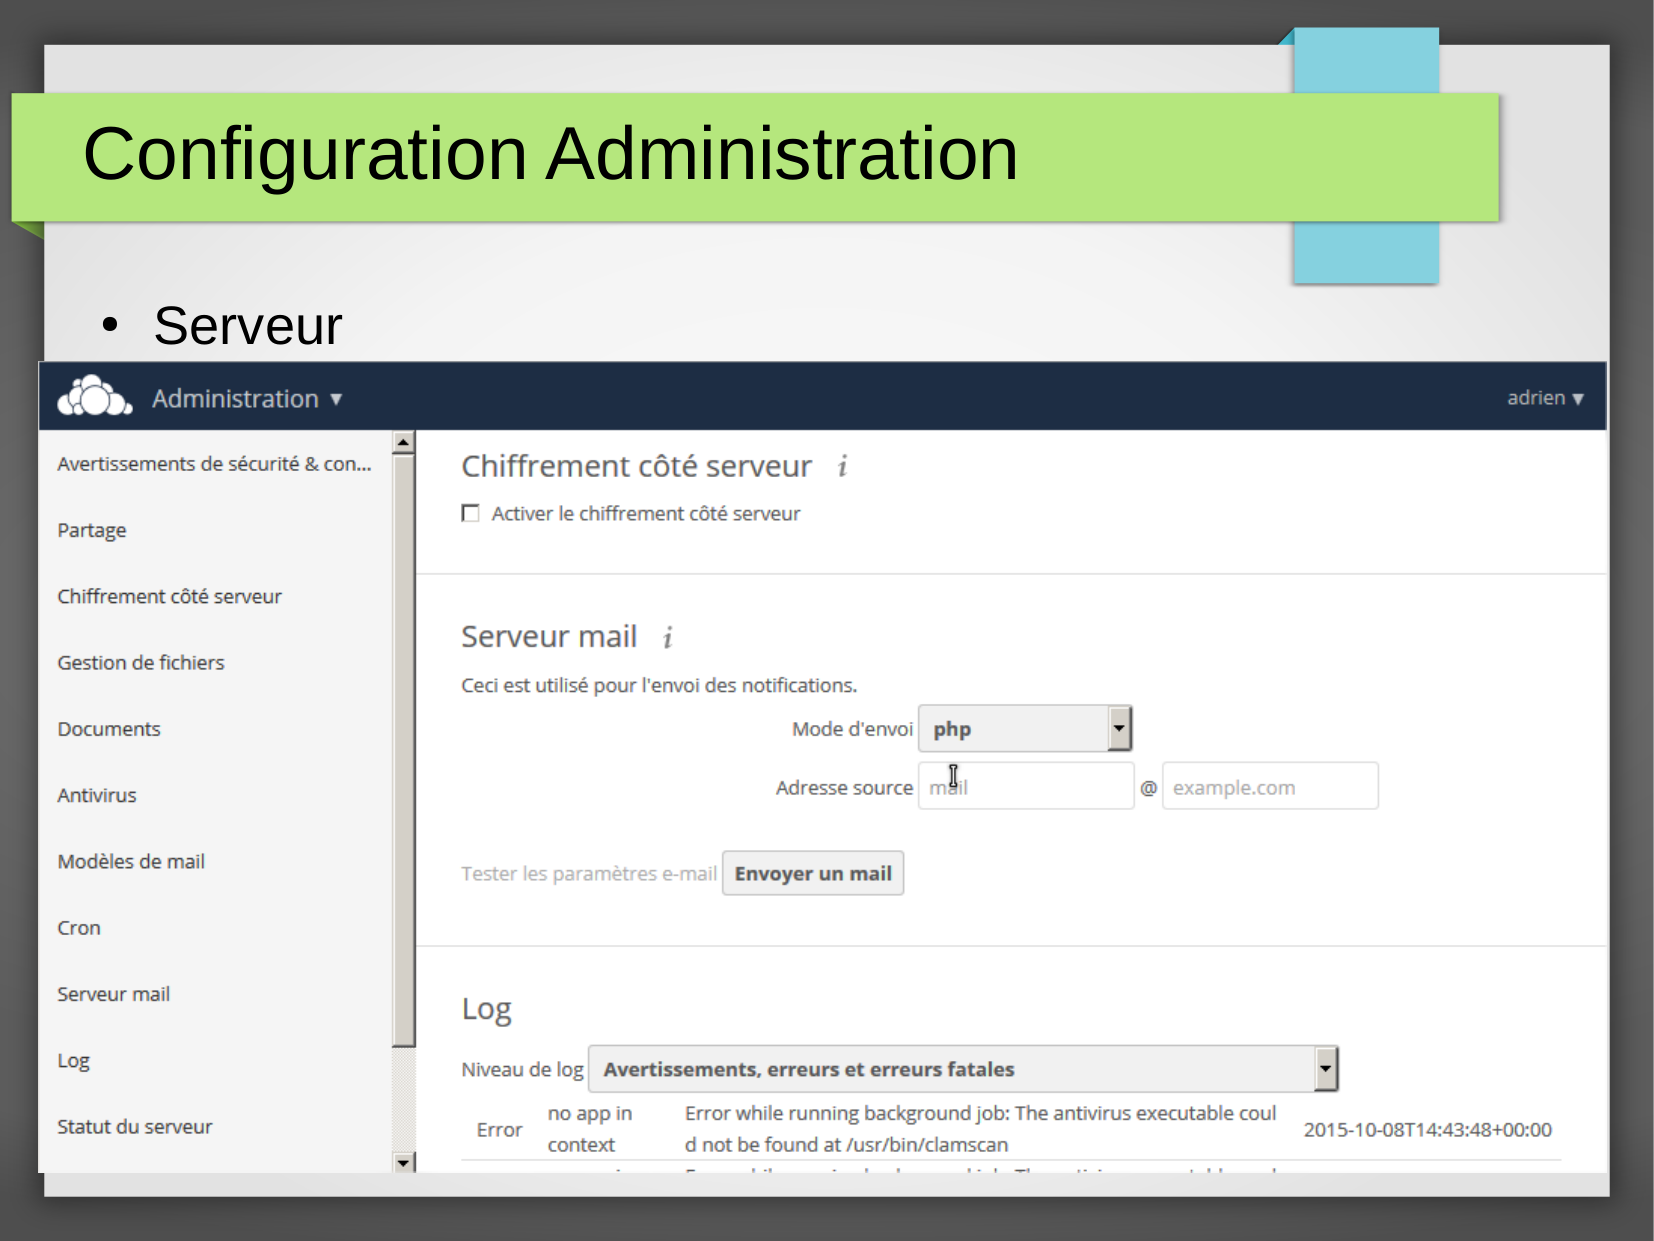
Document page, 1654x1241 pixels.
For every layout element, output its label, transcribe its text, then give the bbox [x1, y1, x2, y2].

title Configuration Administration [82, 69, 1430, 238]
list Serveur [82, 295, 1571, 361]
picture [0, 0, 1654, 1241]
